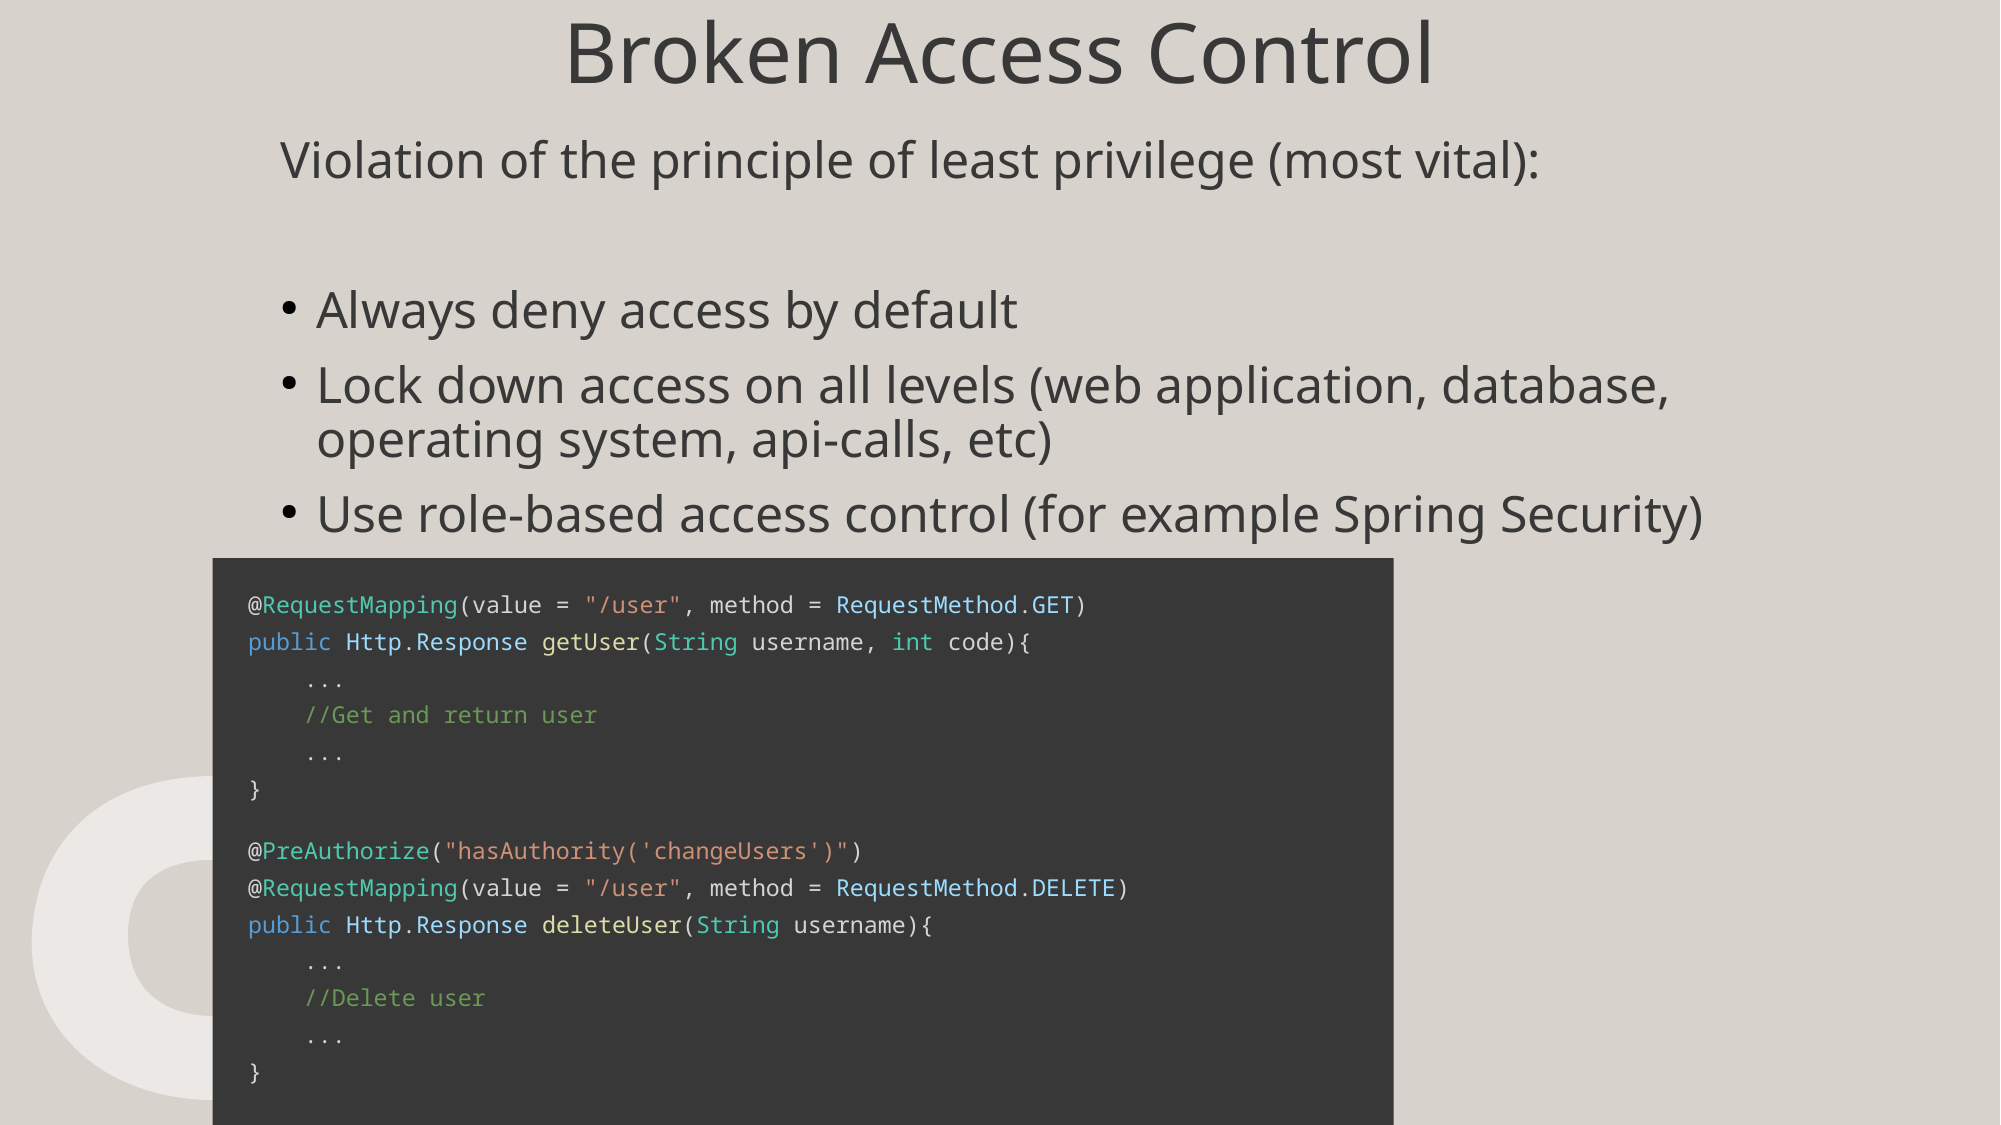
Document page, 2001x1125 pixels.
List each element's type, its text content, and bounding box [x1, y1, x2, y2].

list Violation of the principle of least privilege (most vital): Always deny access by default Lock down access on all levels (web application, database, operating system, api-calls, etc) Use role-based access control (for example Spring Security) [188, 114, 1796, 807]
list @RequestMapping(value = "/user", method = RequestMethod.GET) public Http.Response getUser(String username, int code){ ... //Get and return user ... } @PreAuthorize("hasAuthority('changeUsers')") @RequestMapping(value = "/user", method = RequestMethod.DELETE) public Http.Response deleteUser(String username){ ... //Delete user ... } [212, 558, 1394, 1125]
title Broken Access Control [0, 0, 2000, 114]
